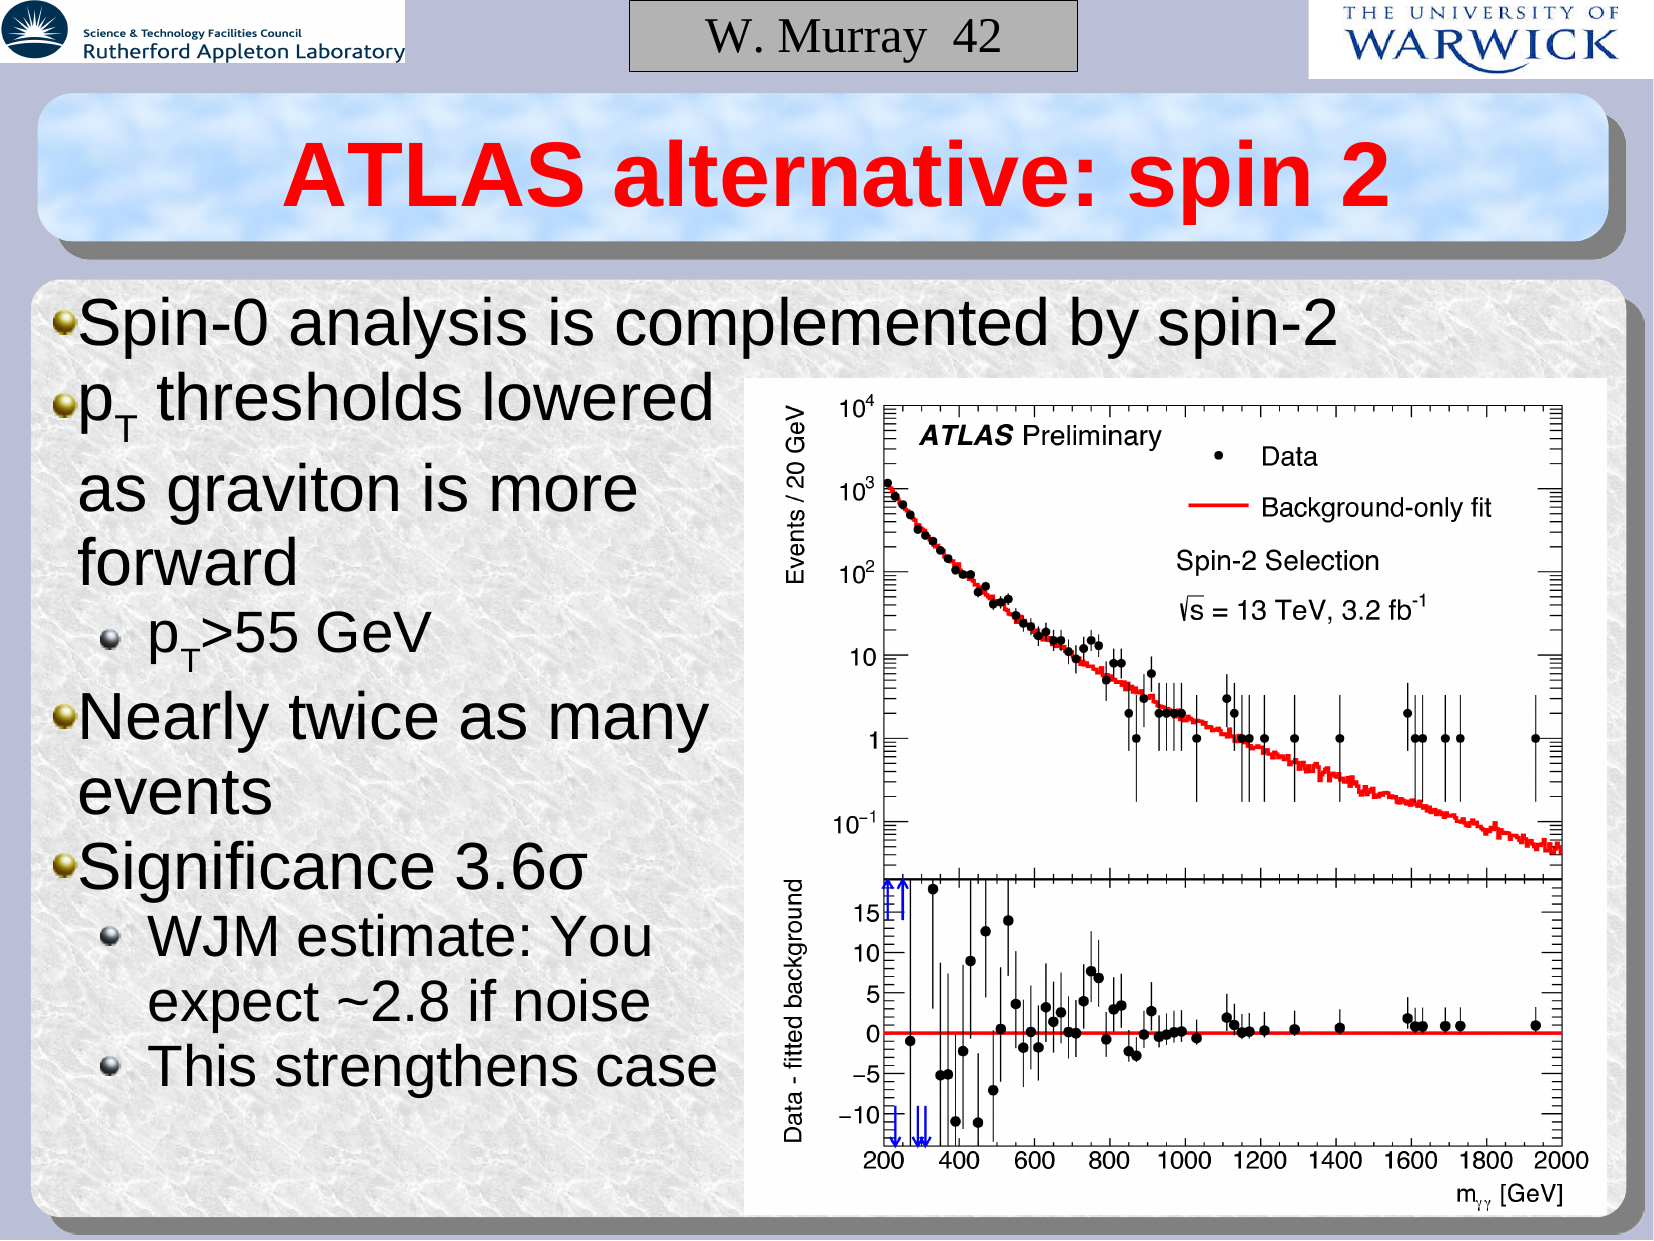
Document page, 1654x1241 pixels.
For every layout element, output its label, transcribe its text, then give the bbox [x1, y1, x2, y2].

picture [37, 93, 1609, 242]
list Spin-0 analysis is complemented by spin-2 pT thresholds lowered as graviton is more forward pT>55 GeV Nearly twice as many events Significance 3.6σ WJM estimate: You expect ~2.8 if noise This strengthens case [53, 285, 1588, 1193]
picture [1308, 0, 1654, 79]
title ATLAS alternative: spin 2 [90, 101, 1584, 249]
picture [30, 279, 1627, 1218]
picture [0, 0, 405, 63]
